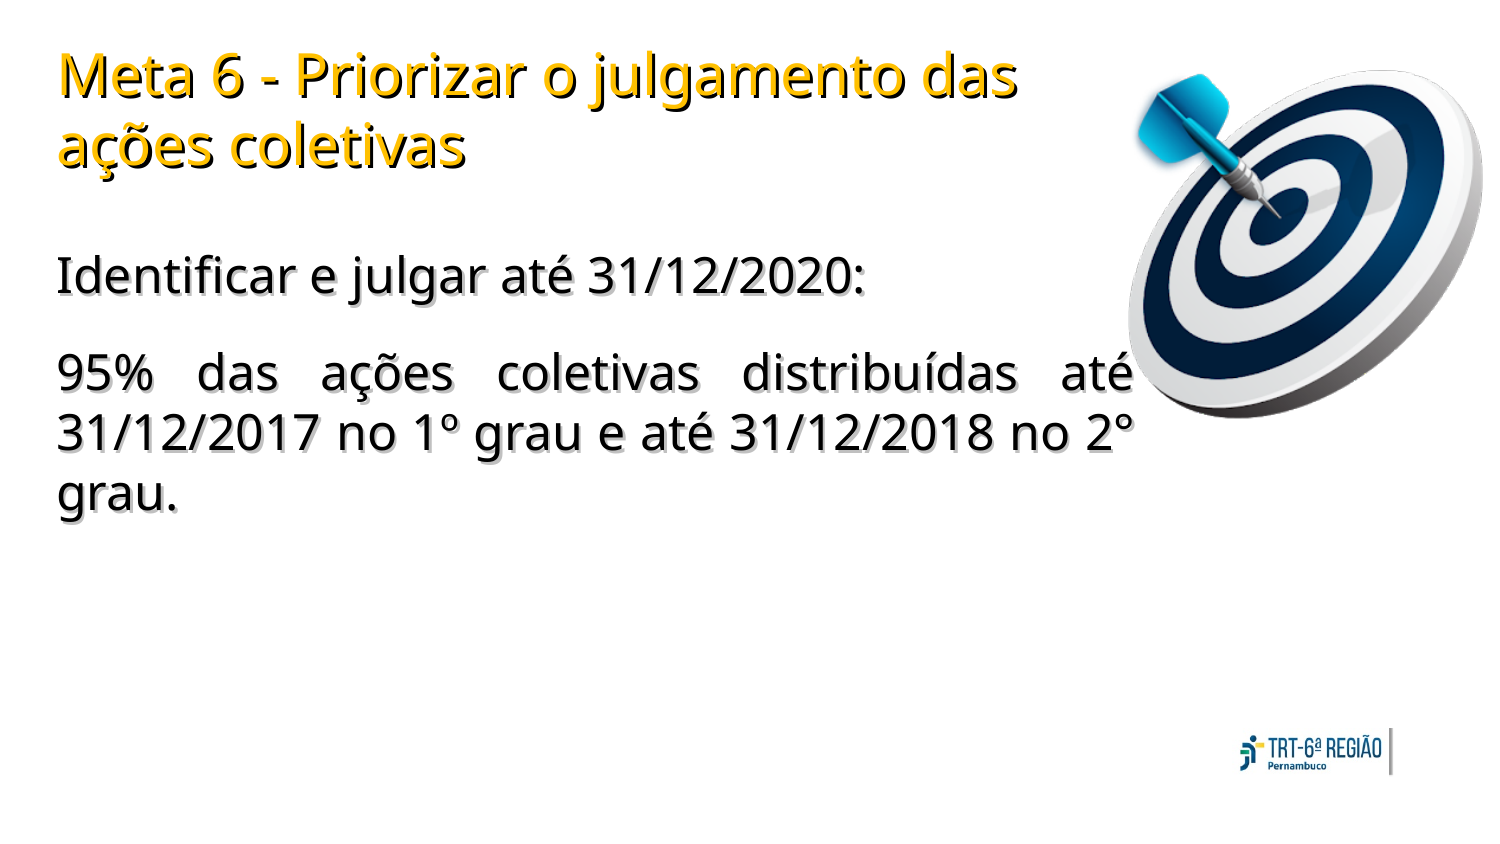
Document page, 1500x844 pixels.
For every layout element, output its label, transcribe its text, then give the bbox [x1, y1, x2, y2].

picture [1128, 67, 1483, 422]
picture [1232, 728, 1389, 777]
list Identificar e julgar até 31/12/2020: 95% das ações coletivas distribuídas até 31/12/2017 no 1º grau e até 31/12/2018 no 2° grau. [41, 236, 1223, 591]
title Meta 6 - Priorizar o julgamento das ações coletivas [41, 29, 1046, 237]
